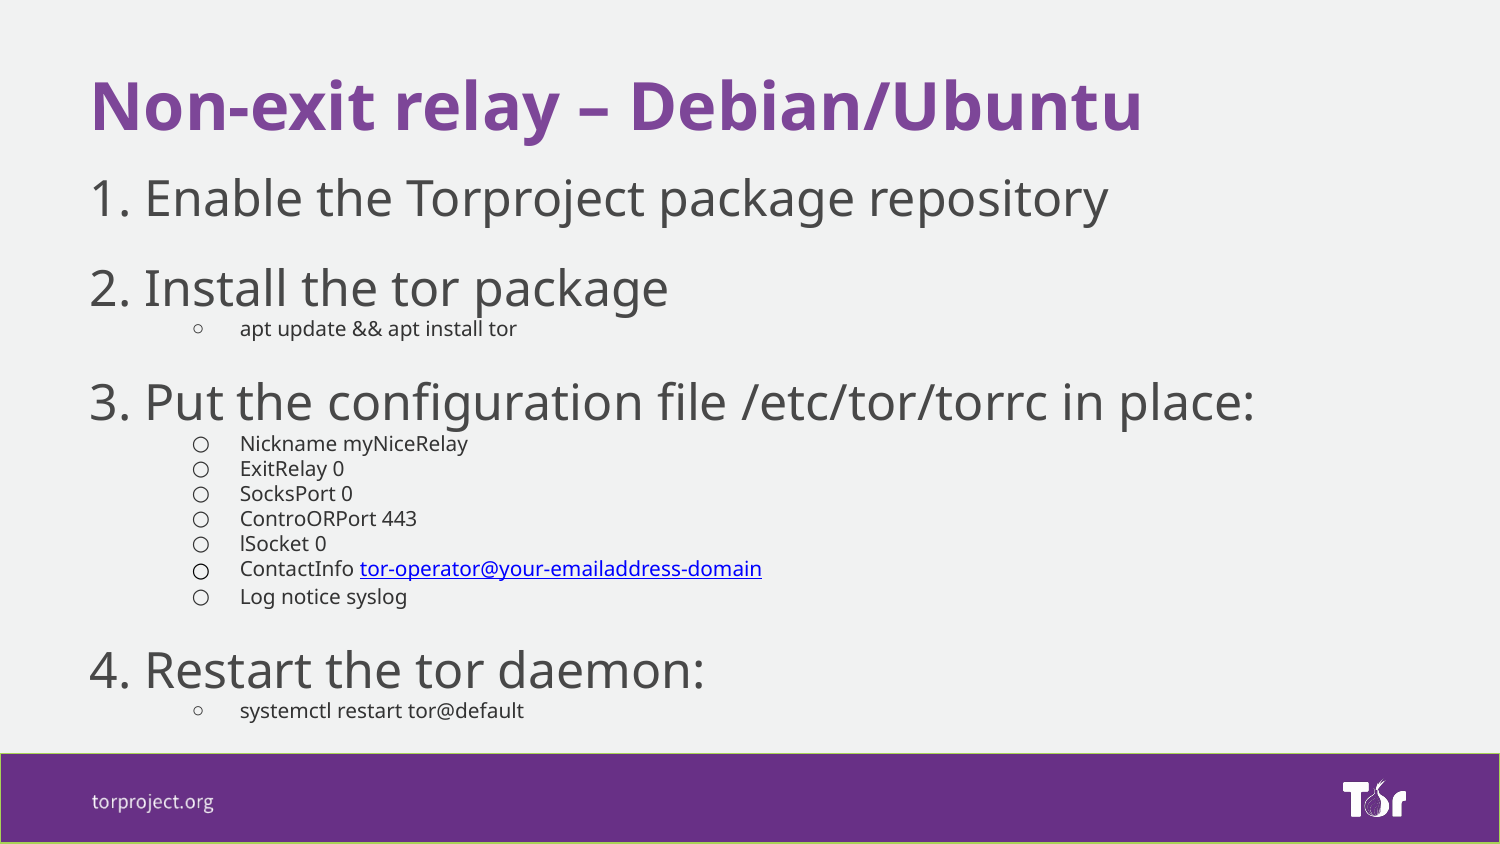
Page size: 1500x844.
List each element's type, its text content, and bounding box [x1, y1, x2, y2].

text_box Non-exit relay – Debian/Ubuntu [75, 33, 1425, 159]
text_box 1. Enable the Torproject package repository 2. Install the tor package apt update && apt install tor 3. Put the configuration file /etc/tor/torrc in place: Nickname myNiceRelay ExitRelay 0 SocksPort 0 ControORPort 443 lSocket 0 ContactInfo tor-operator@your-emailaddress-domain Log notice syslog 4. Restart the tor daemon: systemctl restart tor@default [75, 159, 1425, 716]
picture [75, 780, 604, 821]
picture [1343, 778, 1406, 817]
